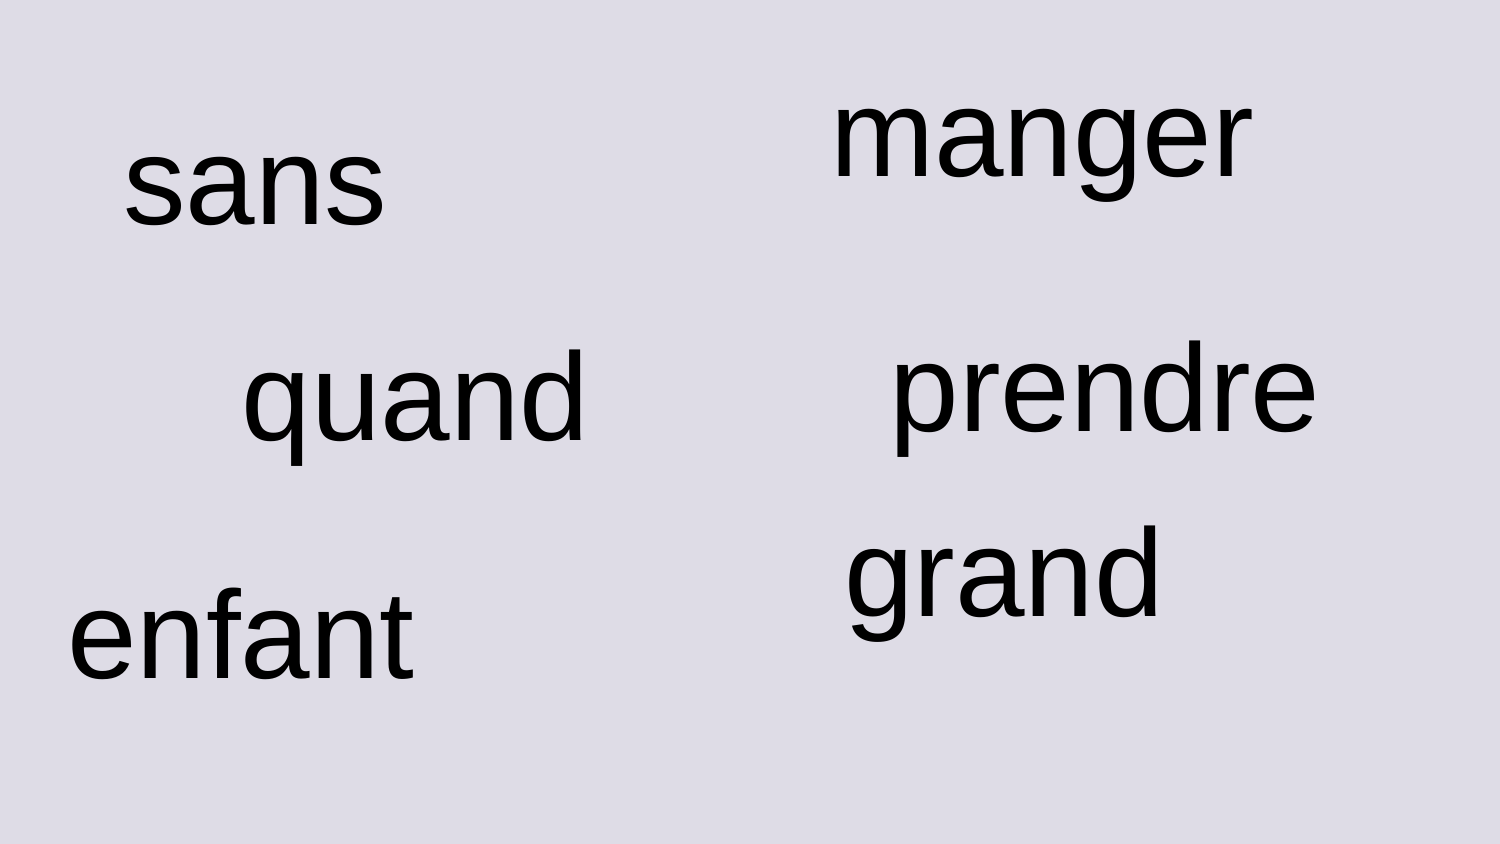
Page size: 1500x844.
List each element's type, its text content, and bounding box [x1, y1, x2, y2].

text_box enfant [52, 538, 615, 724]
text_box grand [829, 475, 1392, 661]
text_box quand [226, 300, 790, 486]
text_box prendre [874, 291, 1438, 476]
text_box sans [108, 84, 671, 269]
text_box manger [815, 36, 1378, 221]
